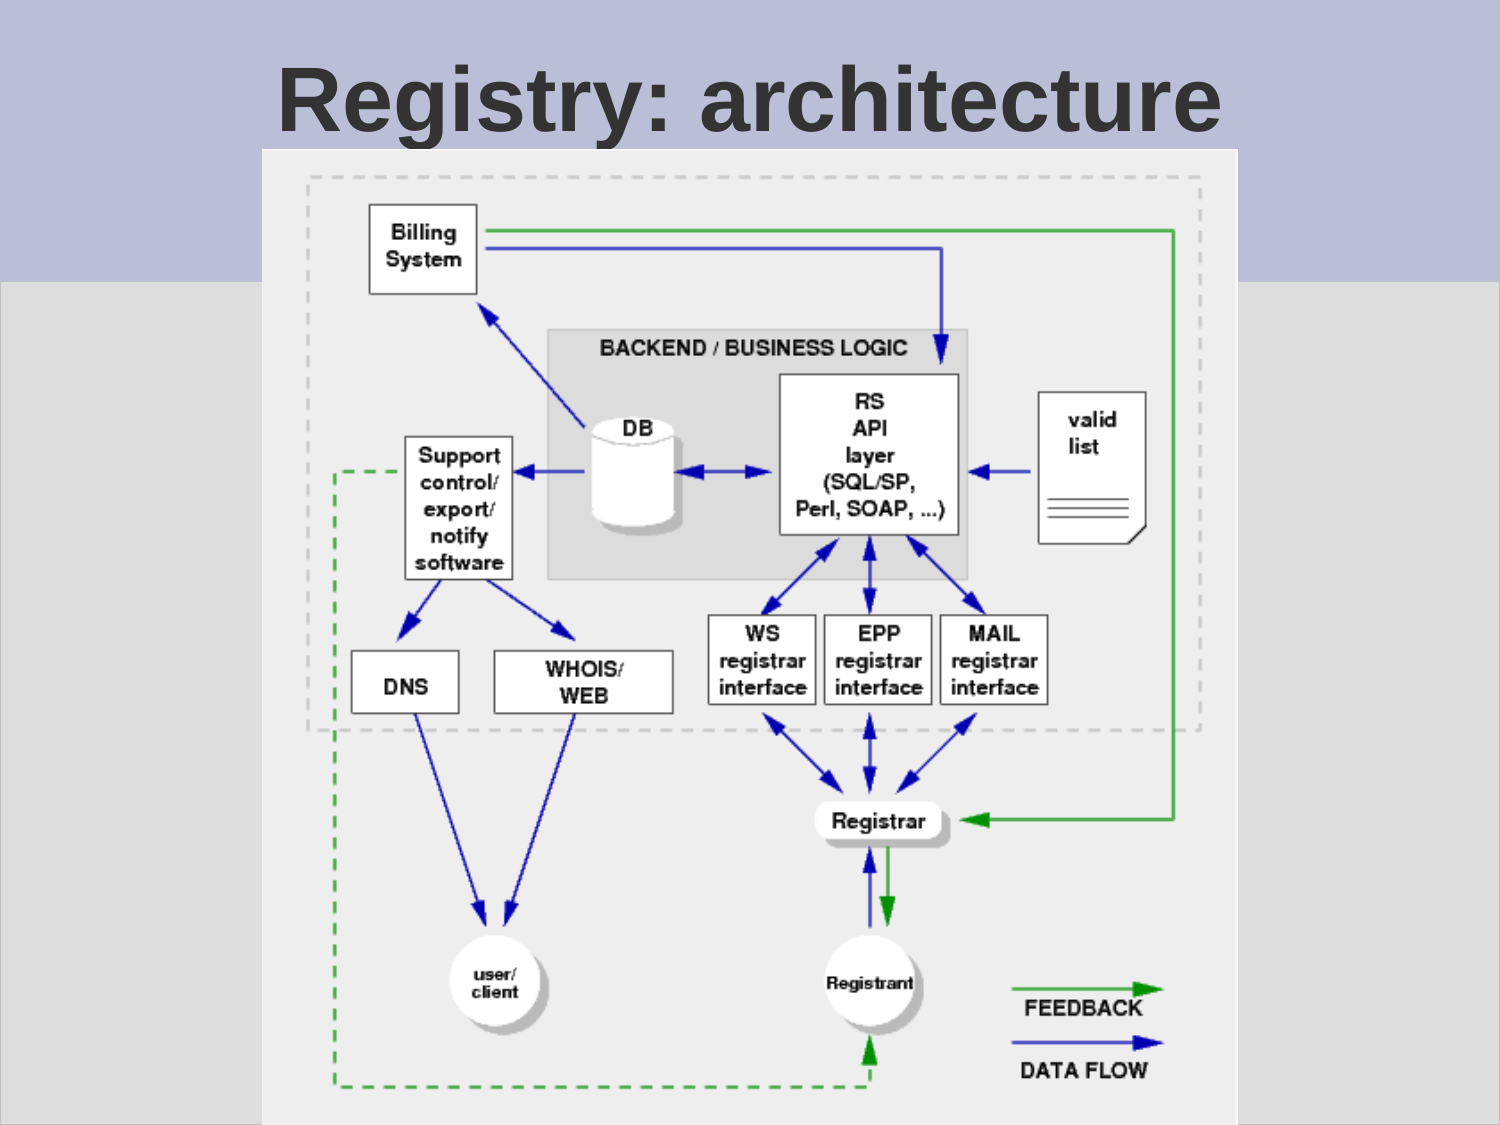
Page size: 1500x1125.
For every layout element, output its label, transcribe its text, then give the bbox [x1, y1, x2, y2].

title Registry: architecture [110, 13, 1392, 187]
picture [262, 149, 1238, 1125]
